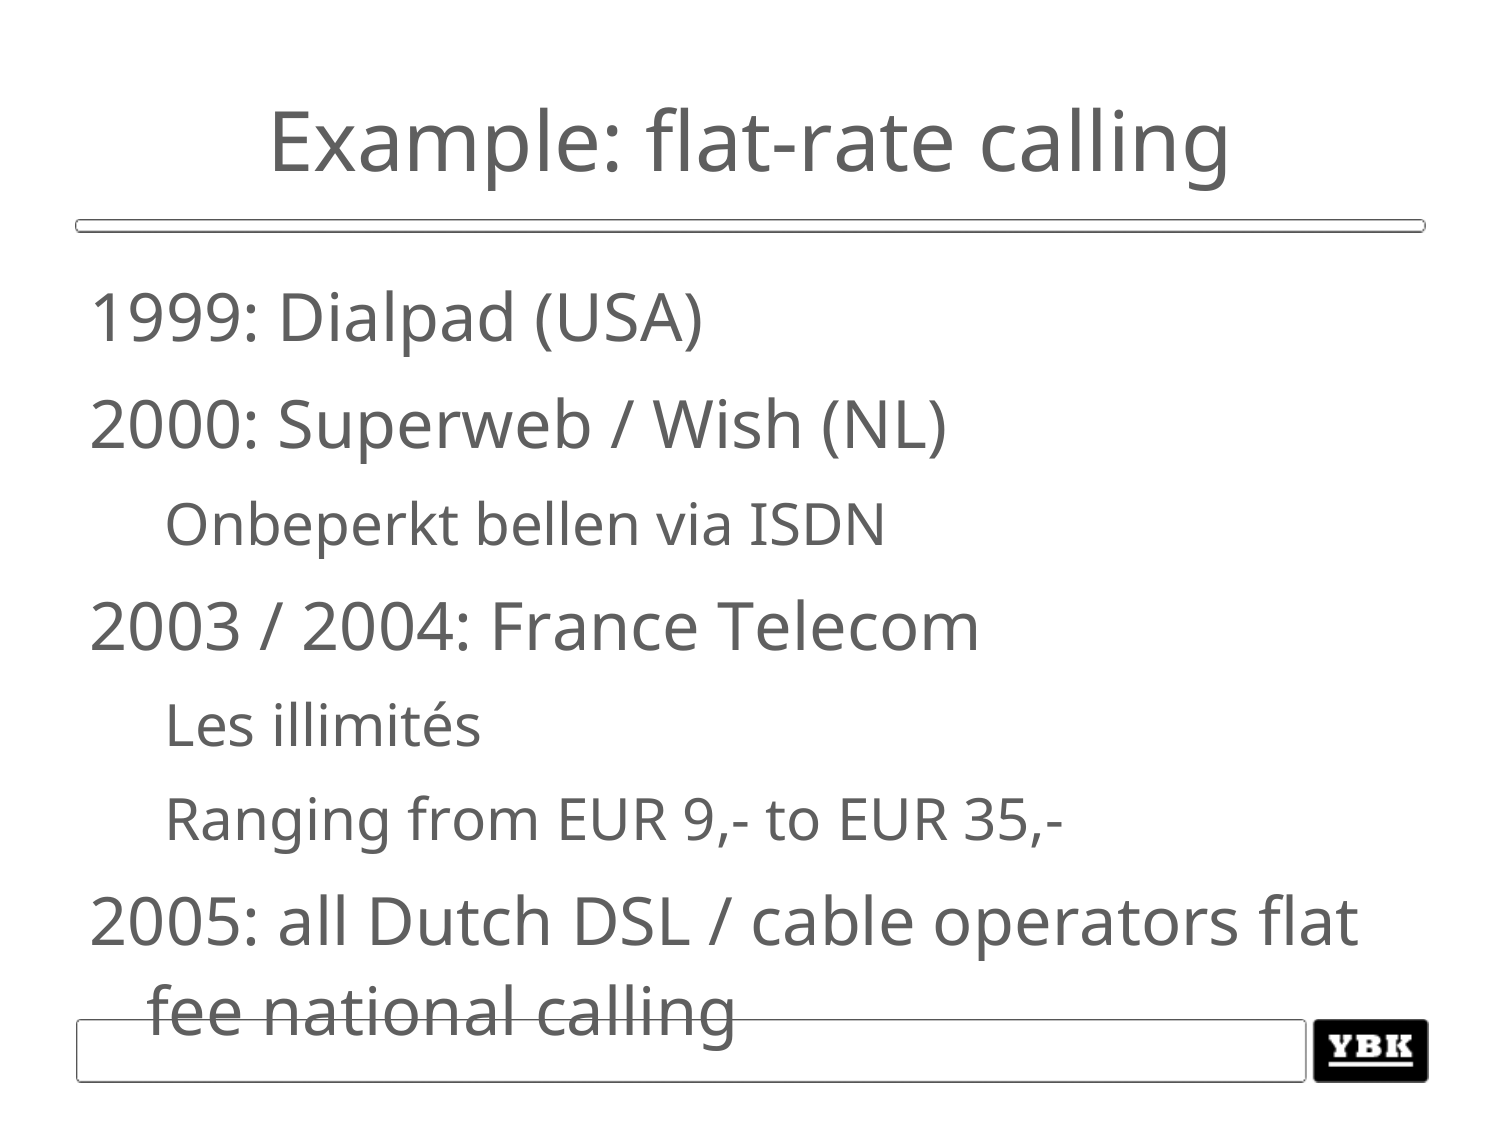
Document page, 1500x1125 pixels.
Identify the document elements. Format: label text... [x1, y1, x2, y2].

picture [707, 1019, 727, 1031]
title Example: flat-rate calling [75, 45, 1426, 233]
picture [391, 1019, 412, 1031]
list 1999: Dialpad (USA) 2000: Superweb / Wish (NL) Onbeperkt bellen via ISDN 2003 / 2004: France Telecom Les illimités Ranging from EUR 9,- to EUR 35,- 2005: all Dutch DSL / cable operators flat fee national calling [75, 262, 1426, 1006]
picture [472, 1019, 489, 1031]
picture [311, 1019, 328, 1031]
picture [76, 1019, 1429, 1083]
picture [575, 1019, 592, 1031]
